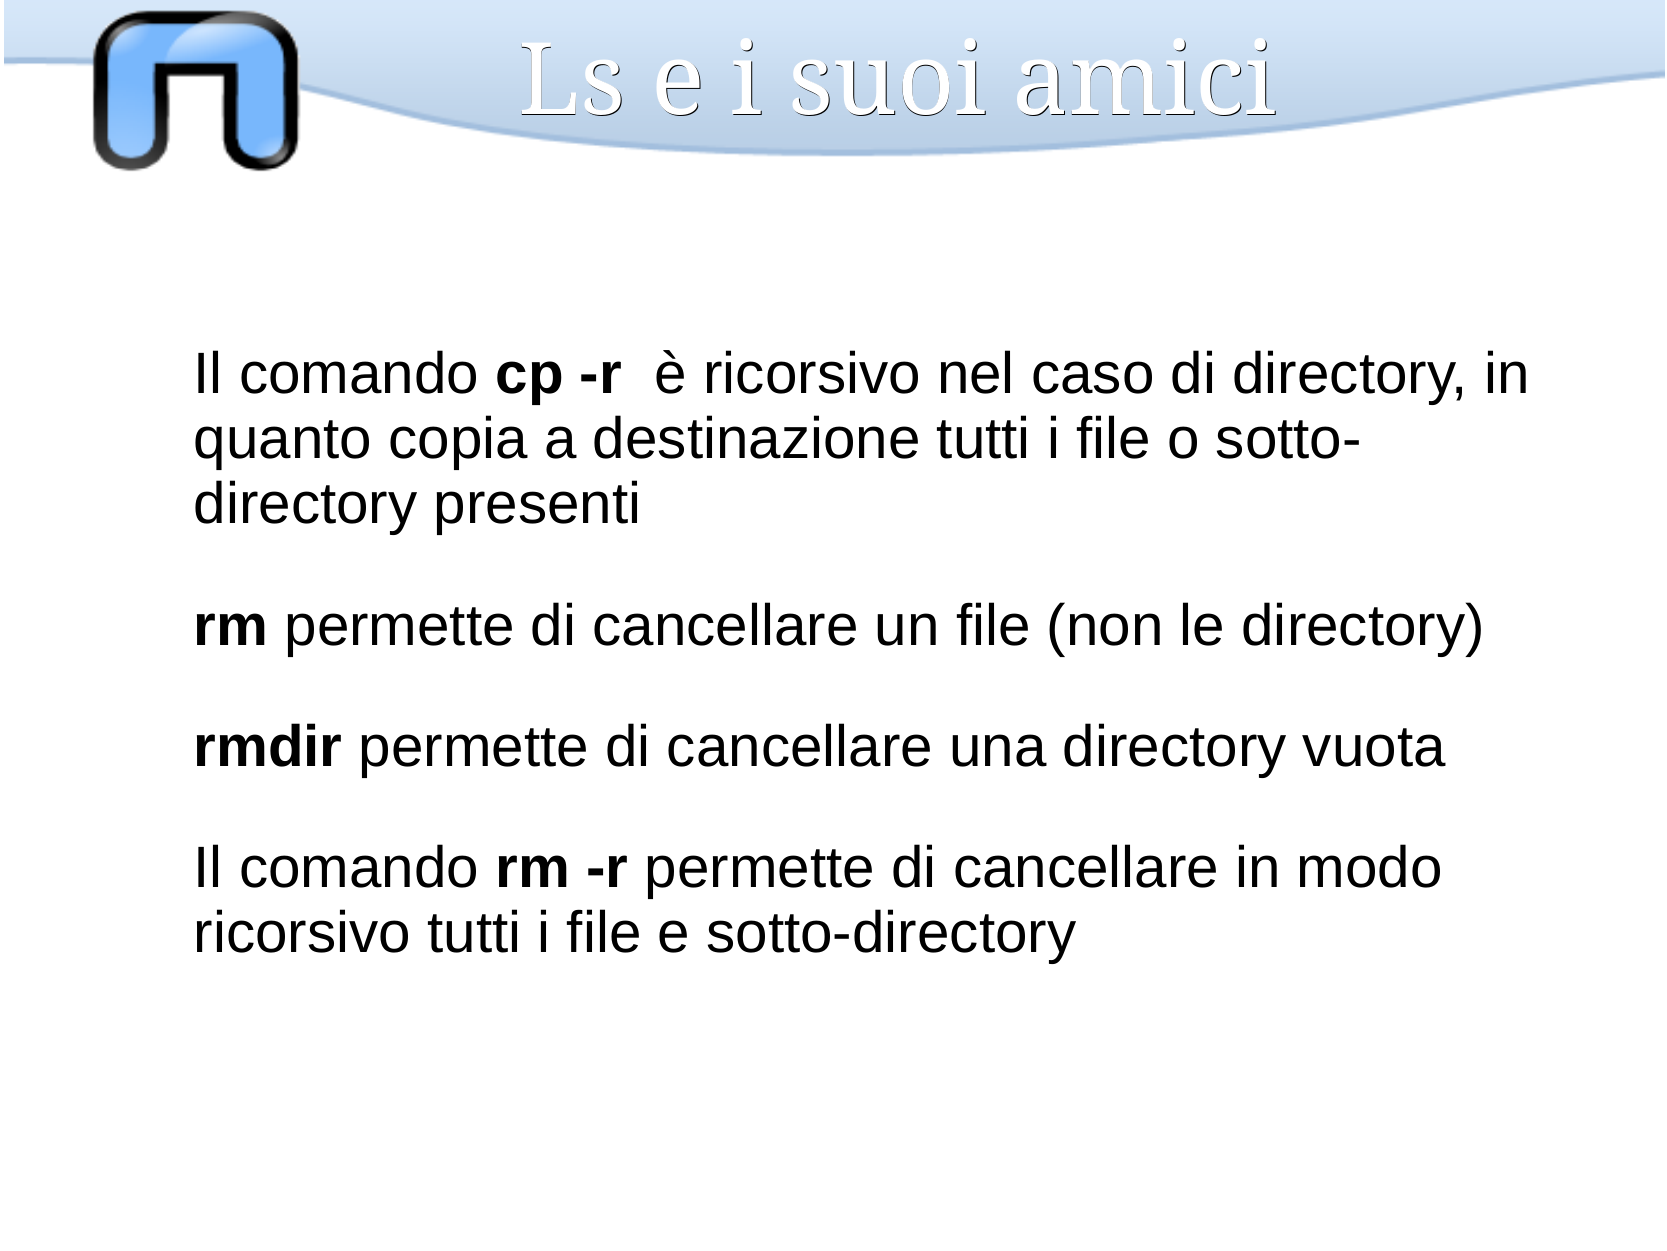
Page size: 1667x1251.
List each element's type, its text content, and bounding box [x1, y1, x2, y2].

list Il comando cp -r è ricorsivo nel caso di directory, in quanto copia a destinazione tutti i file o sotto-directory presenti rm permette di cancellare un file (non le directory) rmdir permette di cancellare una directory vuota Il comando rm -r permette di cancellare in modo ricorsivo tutti i file e sotto-directory [193, 341, 1536, 1013]
text_box Ls e i suoi amici [373, 0, 1497, 159]
picture [0, 0, 1667, 1251]
